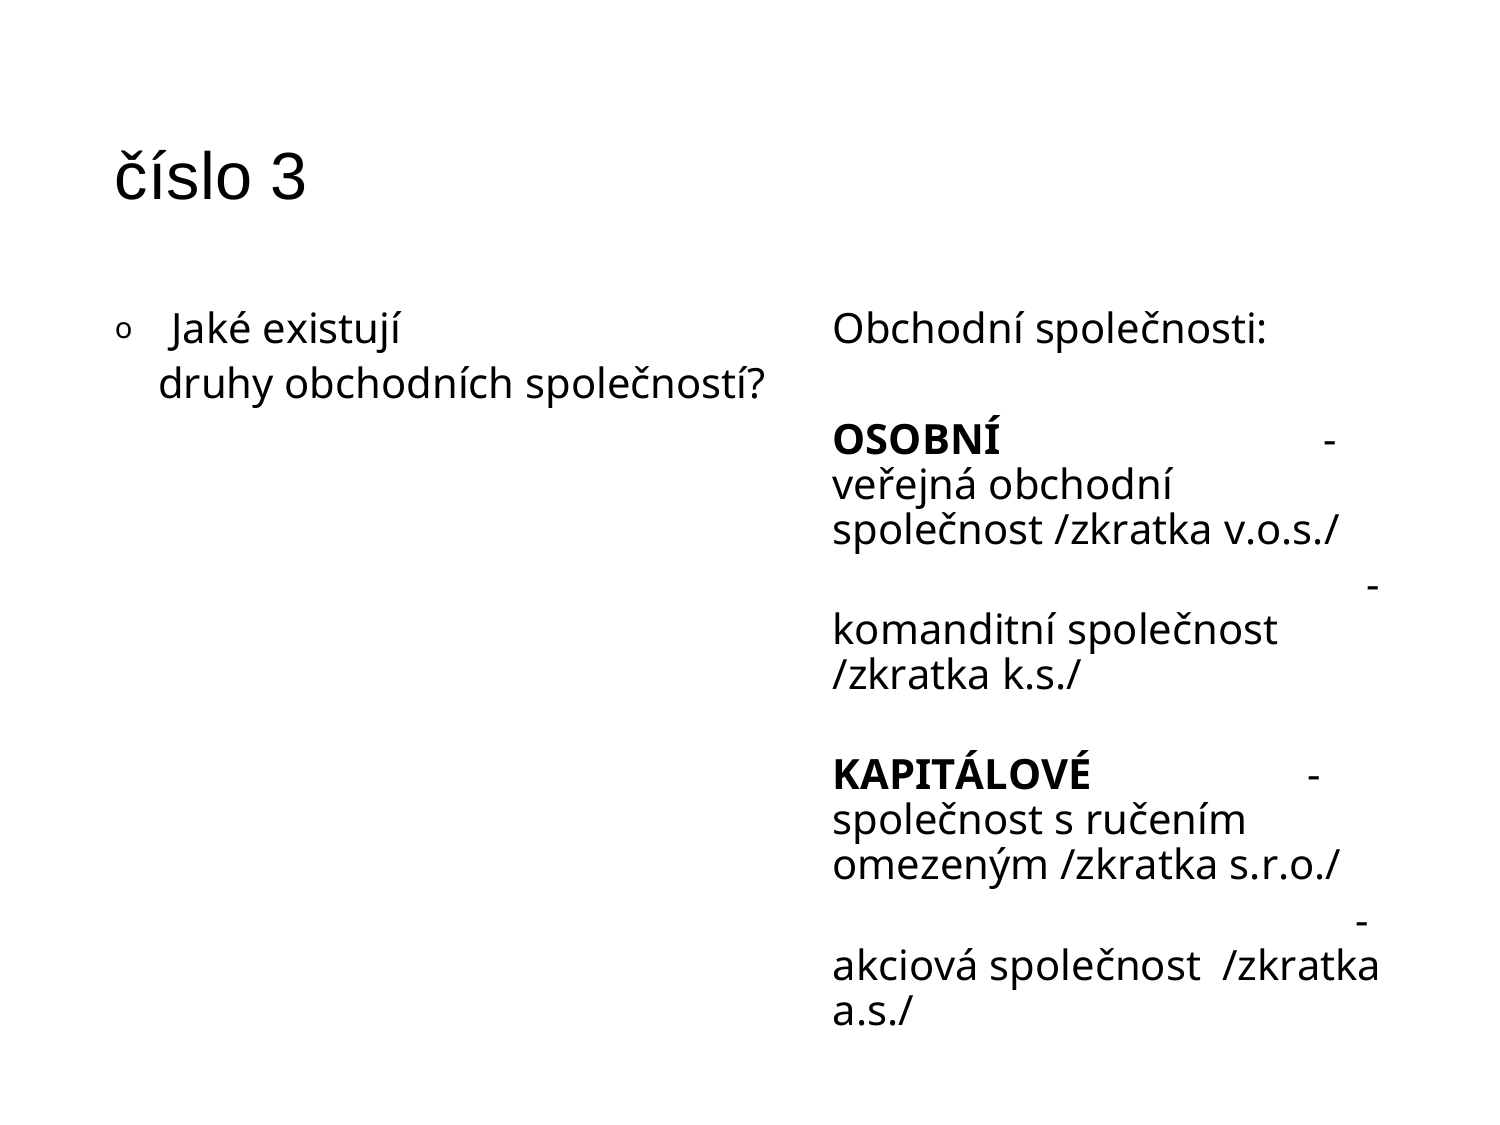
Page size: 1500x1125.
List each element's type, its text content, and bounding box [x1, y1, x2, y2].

text_box číslo 3 [100, 49, 1425, 221]
text_box Obchodní společnosti: OSOBNÍ - veřejná obchodní společnost /zkratka v.o.s./ - komanditní společnost /zkratka k.s./ KAPITÁLOVÉ - společnost s ručením omezeným /zkratka s.r.o./ - akciová společnost /zkratka a.s./ [761, 299, 1425, 1059]
text_box Jaké existují druhy obchodních společností? [100, 299, 761, 975]
